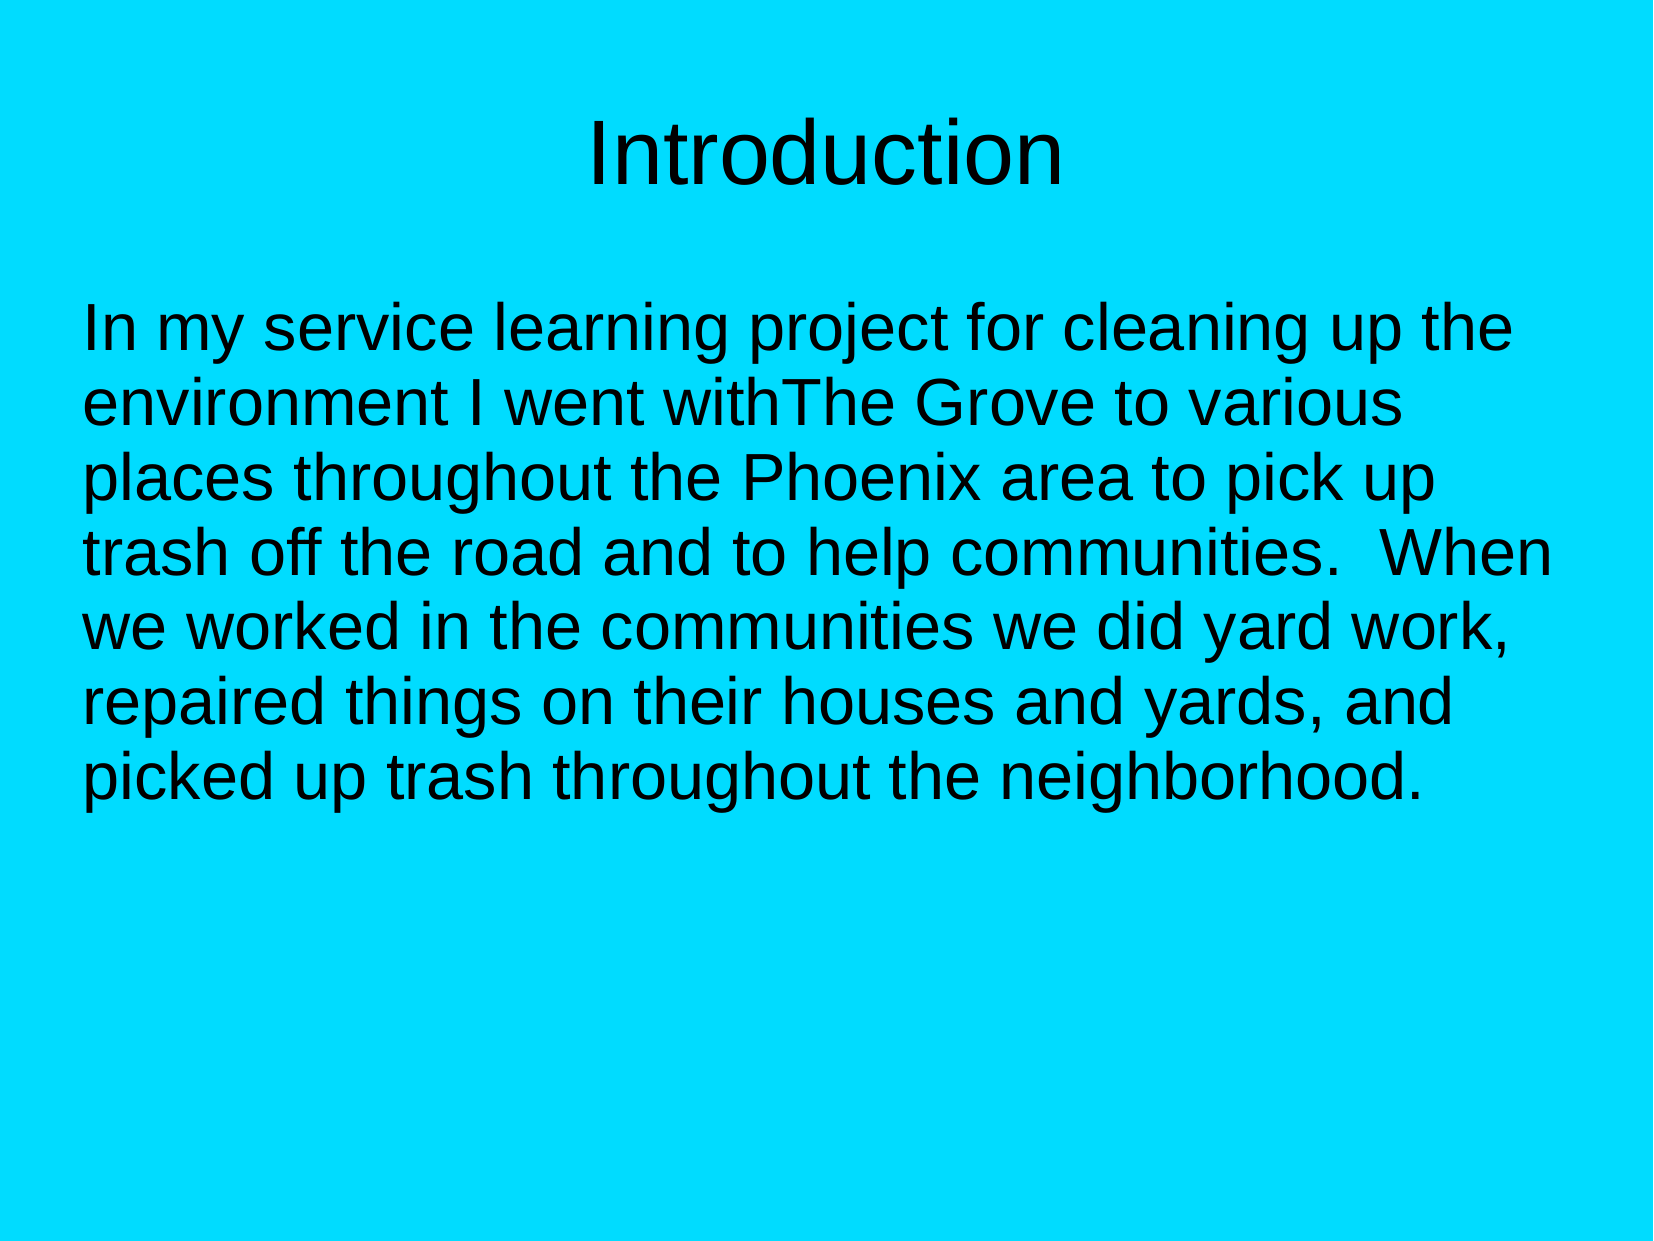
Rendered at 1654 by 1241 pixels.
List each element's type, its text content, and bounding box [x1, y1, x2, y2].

list In my service learning project for cleaning up the environment I went withThe Grove to various places throughout the Phoenix area to pick up trash off the road and to help communities. When we worked in the communities we did yard work, repaired things on their houses and yards, and picked up trash throughout the neighborhood. [82, 290, 1571, 1109]
title Introduction [82, 49, 1571, 257]
